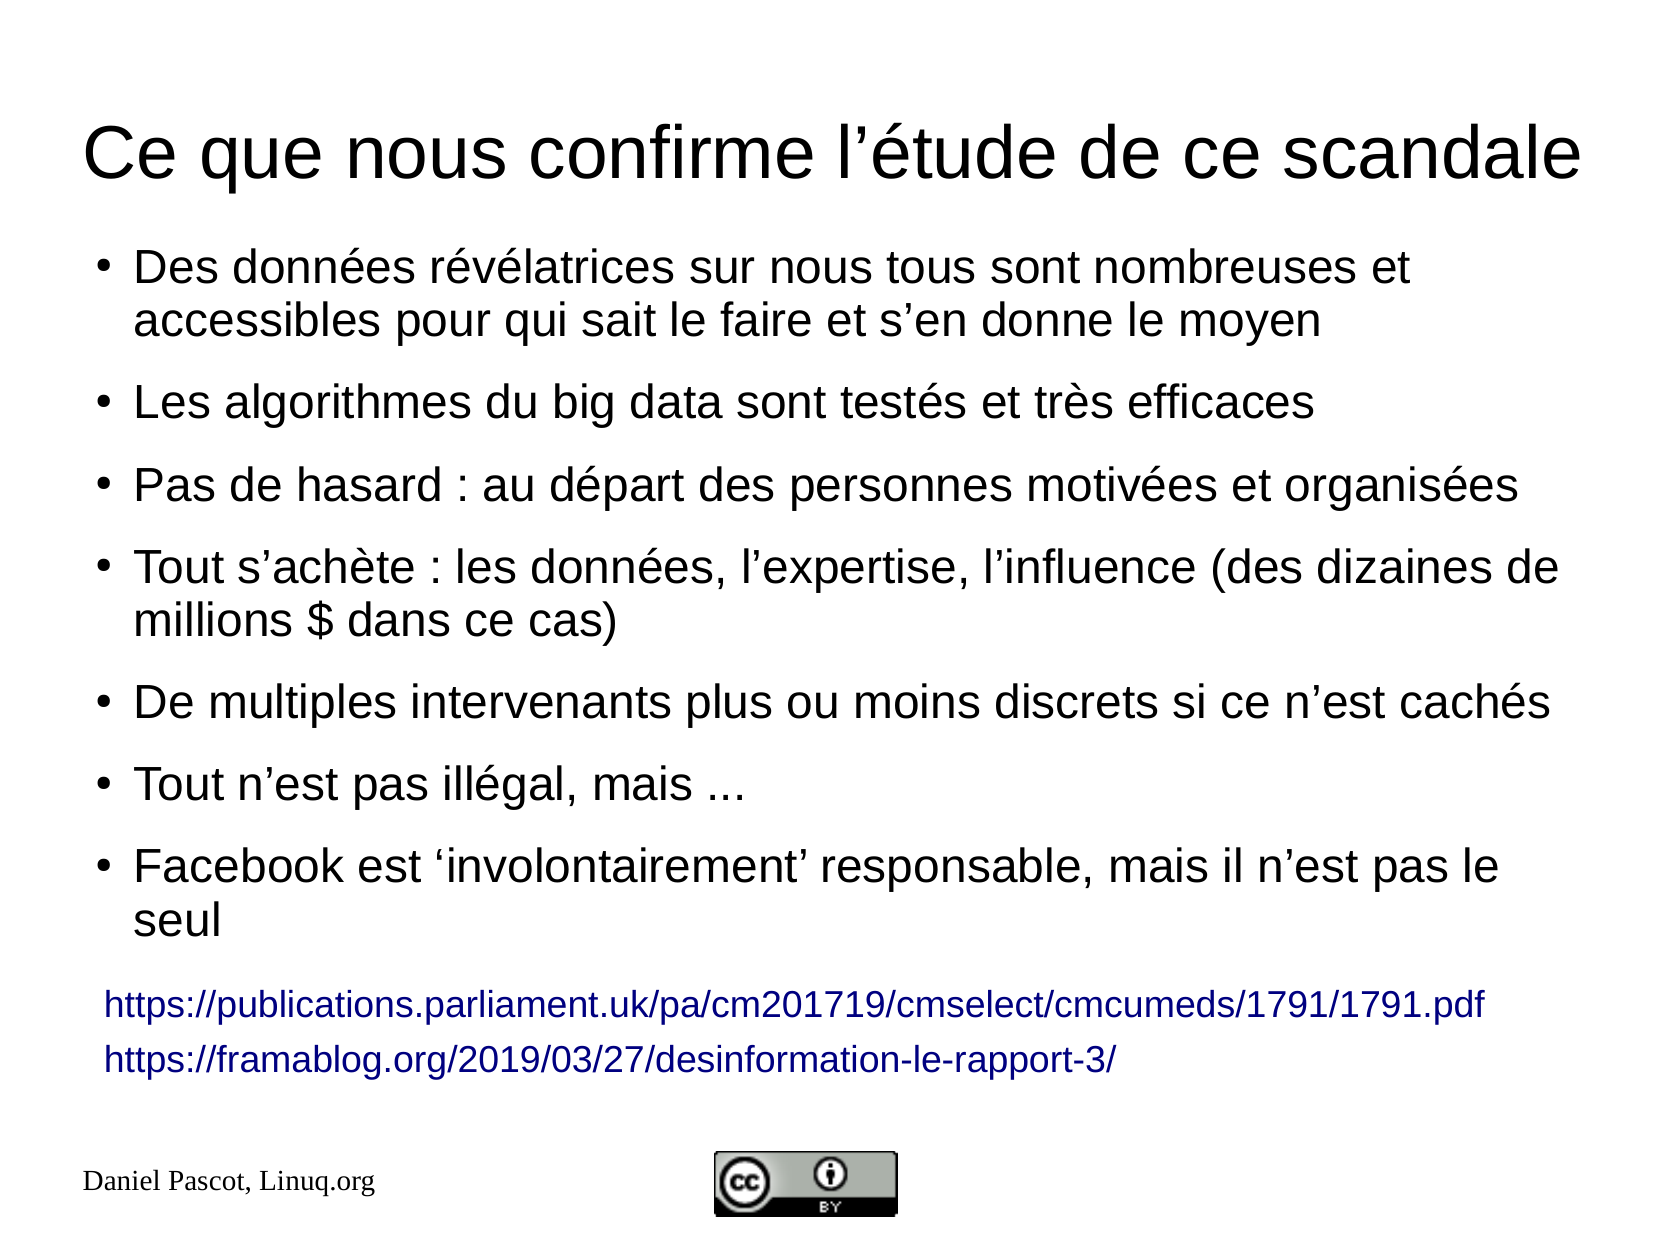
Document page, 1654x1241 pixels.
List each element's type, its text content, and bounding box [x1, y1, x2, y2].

text_box https://framablog.org/2019/03/27/desinformation-le-rapport-3/ [89, 1030, 1132, 1088]
picture [714, 1151, 898, 1217]
text_box https://publications.parliament.uk/pa/cm201719/cmselect/cmcumeds/1791/1791.pdf [89, 976, 1501, 1034]
list Des données révélatrices sur nous tous sont nombreuses et accessibles pour qui sait le faire et s’en donne le moyen Les algorithmes du big data sont testés et très efficaces Pas de hasard : au départ des personnes motivées et organisées Tout s’achète : les données, l’expertise, l’influence (des dizaines de millions $ dans ce cas) De multiples intervenants plus ou moins discrets si ce n’est cachés Tout n’est pas illégal, mais ... Facebook est ‘involontairement’ responsable, mais il n’est pas le seul [82, 239, 1571, 959]
title Ce que nous confirme l’étude de ce scandale [82, 49, 1607, 257]
